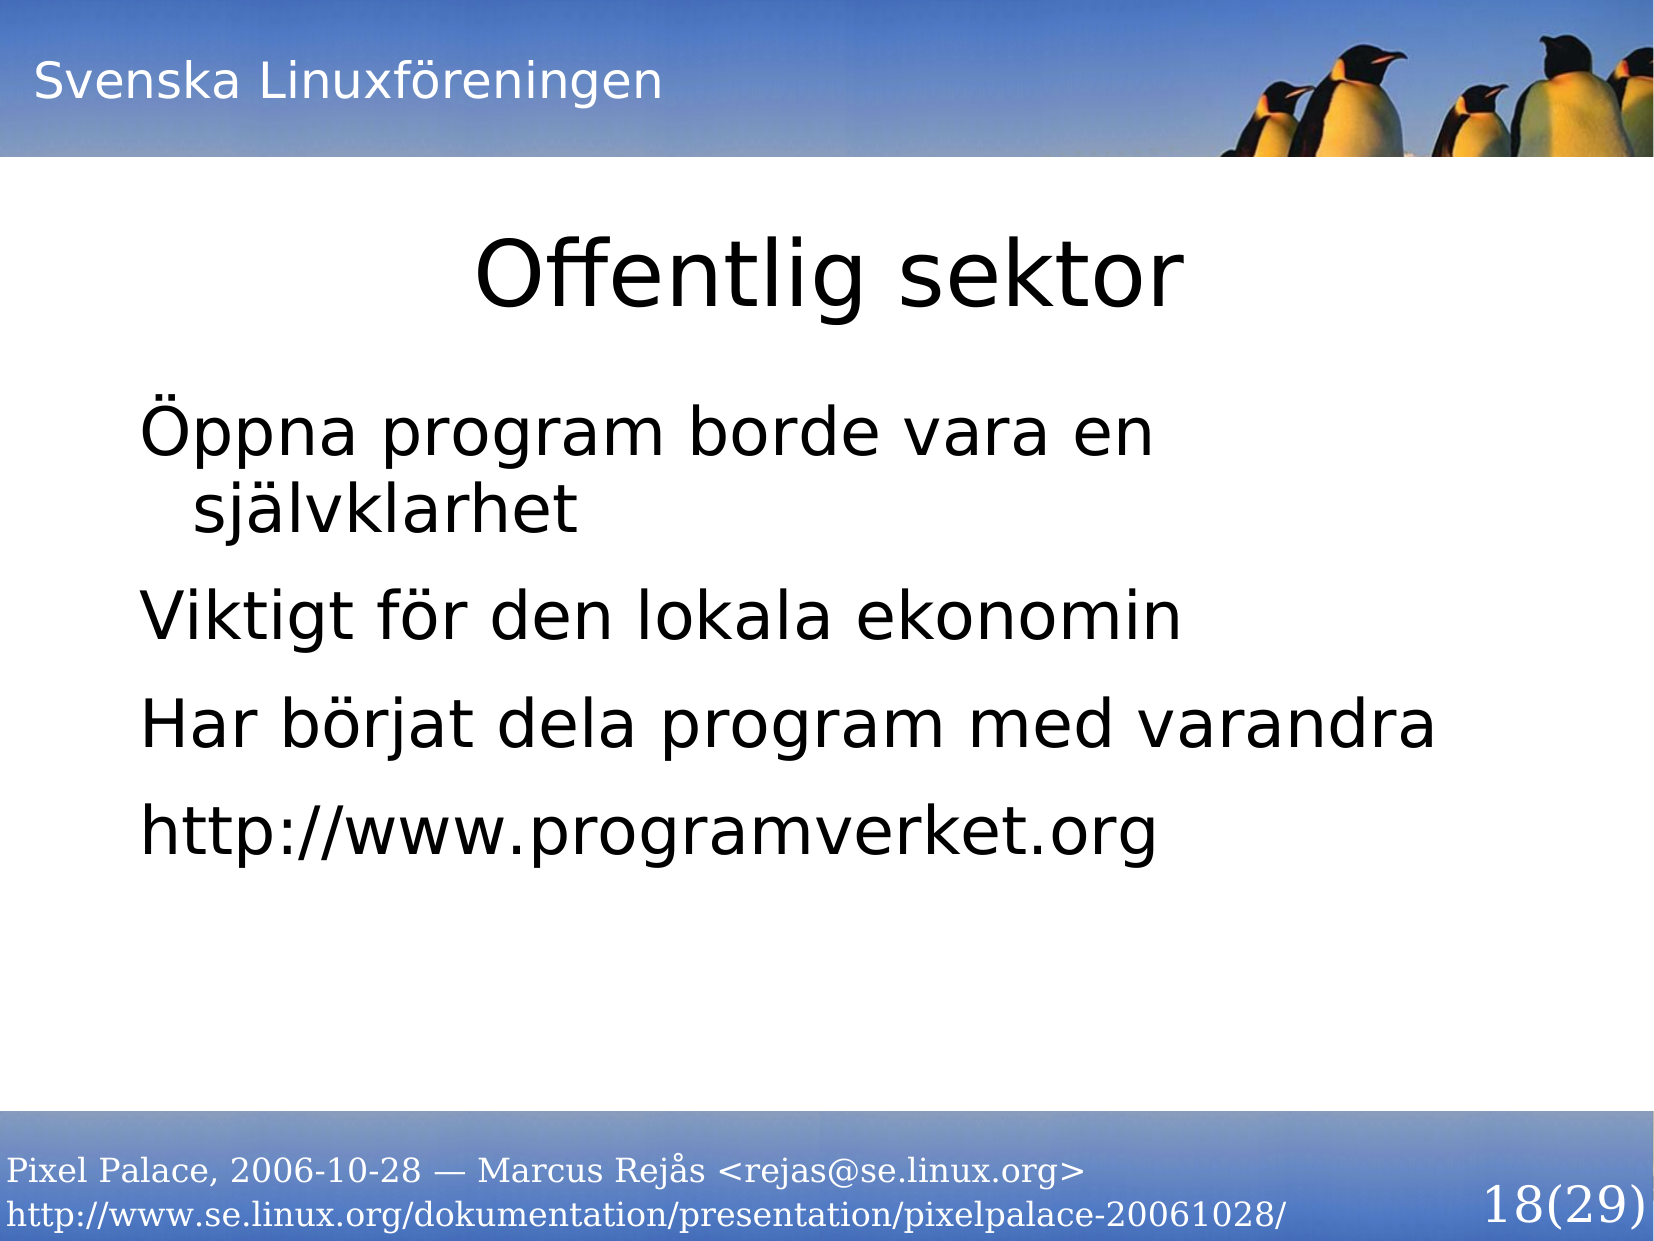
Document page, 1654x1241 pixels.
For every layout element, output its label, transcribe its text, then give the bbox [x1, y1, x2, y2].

picture [0, 1111, 1654, 1241]
title Offentlig sektor [123, 160, 1537, 389]
list Öppna program borde vara en självklarhet Viktigt för den lokala ekonomin Har börjat dela program med varandra http://www.programverket.org [121, 392, 1534, 1092]
picture [0, 0, 1654, 157]
